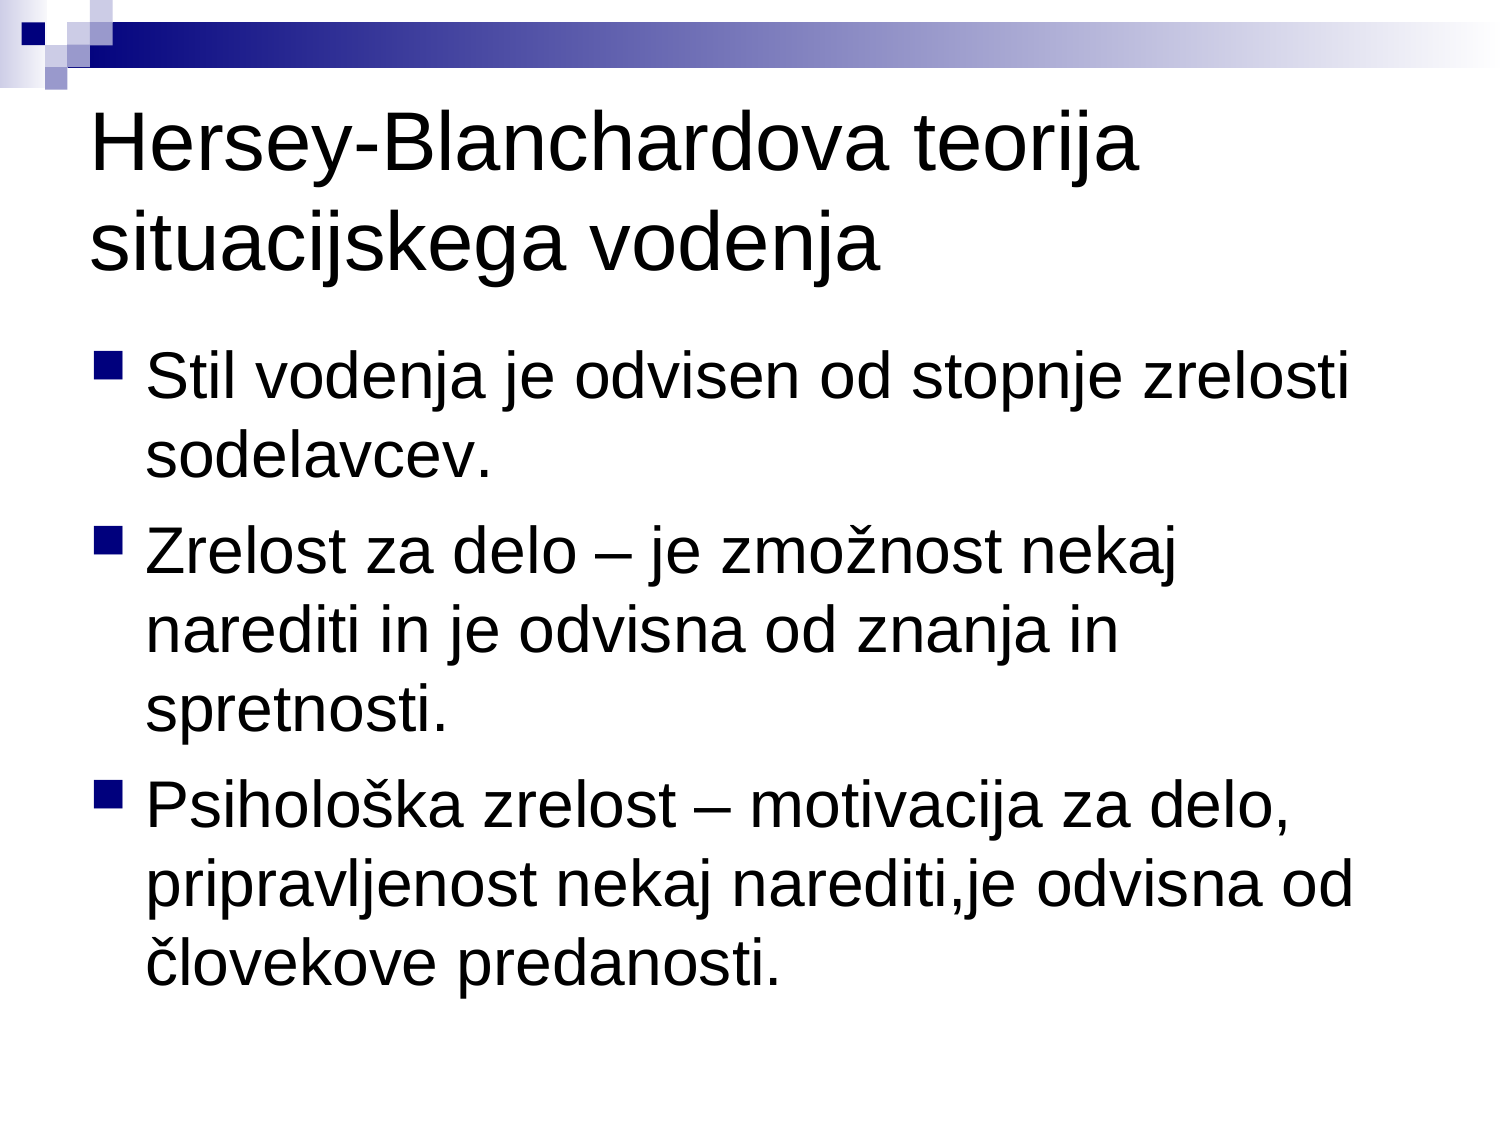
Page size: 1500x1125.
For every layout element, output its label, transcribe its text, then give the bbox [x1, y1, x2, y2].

title Hersey-Blanchardova teorija situacijskega vodenja [75, 75, 1426, 301]
list Stil vodenja je odvisen od stopnje zrelosti sodelavcev. Zrelost za delo – je zmožnost nekaj narediti in je odvisna od znanja in spretnosti. Psihološka zrelost – motivacija za delo, pripravljenost nekaj narediti,je odvisna od človekove predanosti. [75, 324, 1426, 1014]
